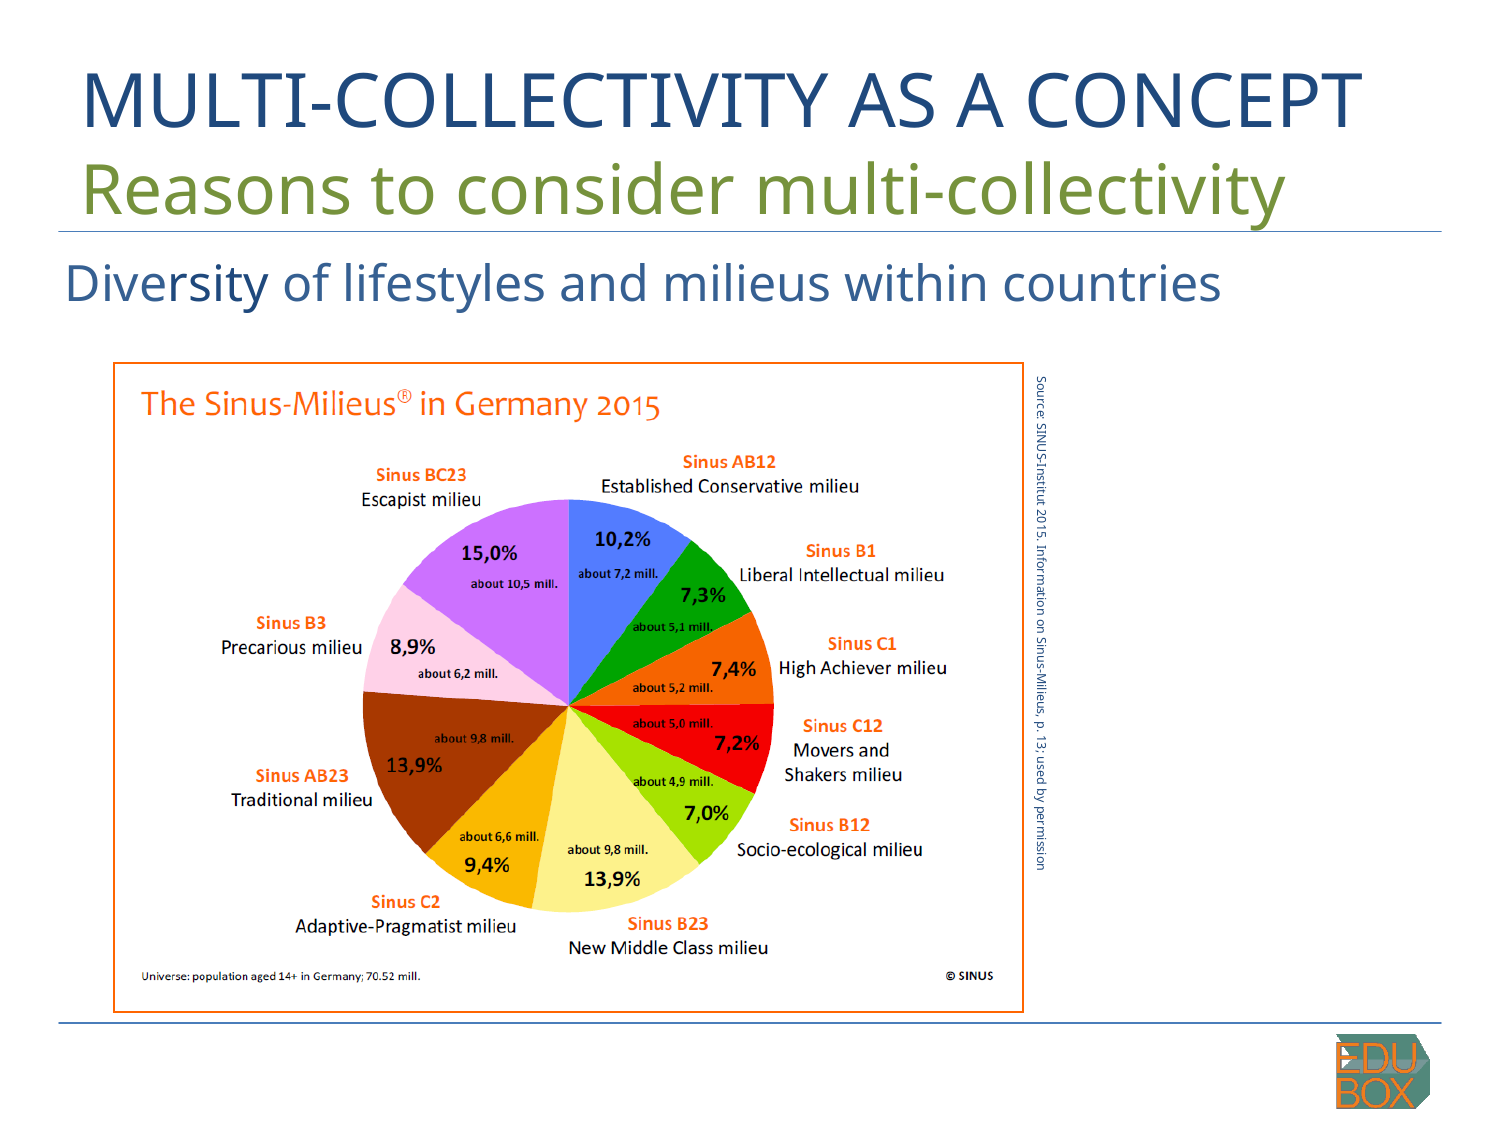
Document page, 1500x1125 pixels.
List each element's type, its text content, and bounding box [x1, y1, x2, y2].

title MULTI-COLLECTIVITY AS A CONCEPT [64, 42, 1471, 153]
text_box Source: SINUS-Institut 2015. Information on Sinus-Milieus, p. 13; used by permission [1024, 361, 1058, 1031]
picture [100, 346, 1034, 1021]
list Diversity of lifestyles and milieus within countries [49, 244, 1400, 343]
picture [1328, 1028, 1437, 1114]
list Reasons to consider multi-collectivity [64, 153, 1412, 247]
